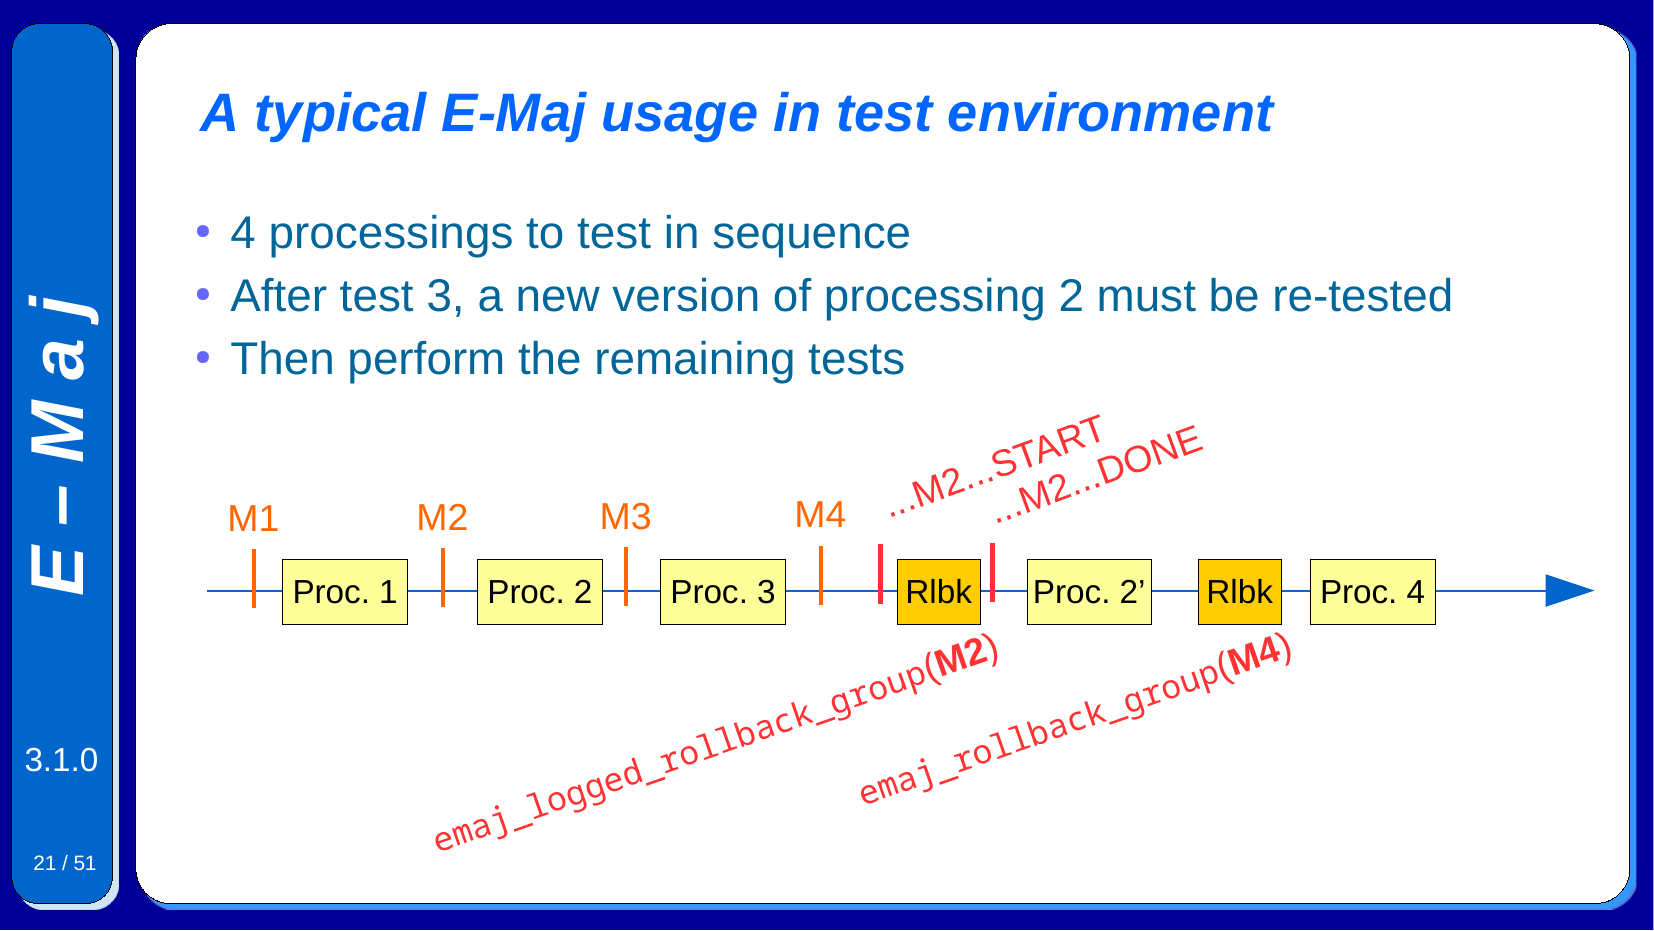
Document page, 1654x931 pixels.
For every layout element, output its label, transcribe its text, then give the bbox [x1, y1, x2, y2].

text_box M4 [779, 486, 862, 544]
text_box ...M2...DONE [967, 404, 1225, 545]
list 4 processings to test in sequence After test 3, a new version of processing 2 must be re-tested Then perform the remaining tests [177, 206, 1587, 385]
title A typical E-Maj usage in test environment [200, 34, 1575, 191]
text_box Rlbk [1198, 559, 1282, 625]
text_box Proc. 3 [660, 559, 786, 625]
text_box M2 [401, 488, 484, 546]
text_box M1 [212, 490, 295, 547]
text_box emaj_logged_rollback_group(M2) [409, 610, 1025, 884]
text_box M3 [584, 487, 667, 545]
text_box Proc. 1 [282, 559, 408, 625]
text_box Proc. 4 [1310, 559, 1436, 625]
text_box emaj_rollback_group(M4) [834, 609, 1318, 837]
text_box Proc. 2 [477, 559, 603, 625]
text_box ...M2...START [860, 394, 1123, 539]
text_box Proc. 2’ [1027, 559, 1152, 625]
text_box Rlbk [897, 559, 981, 625]
